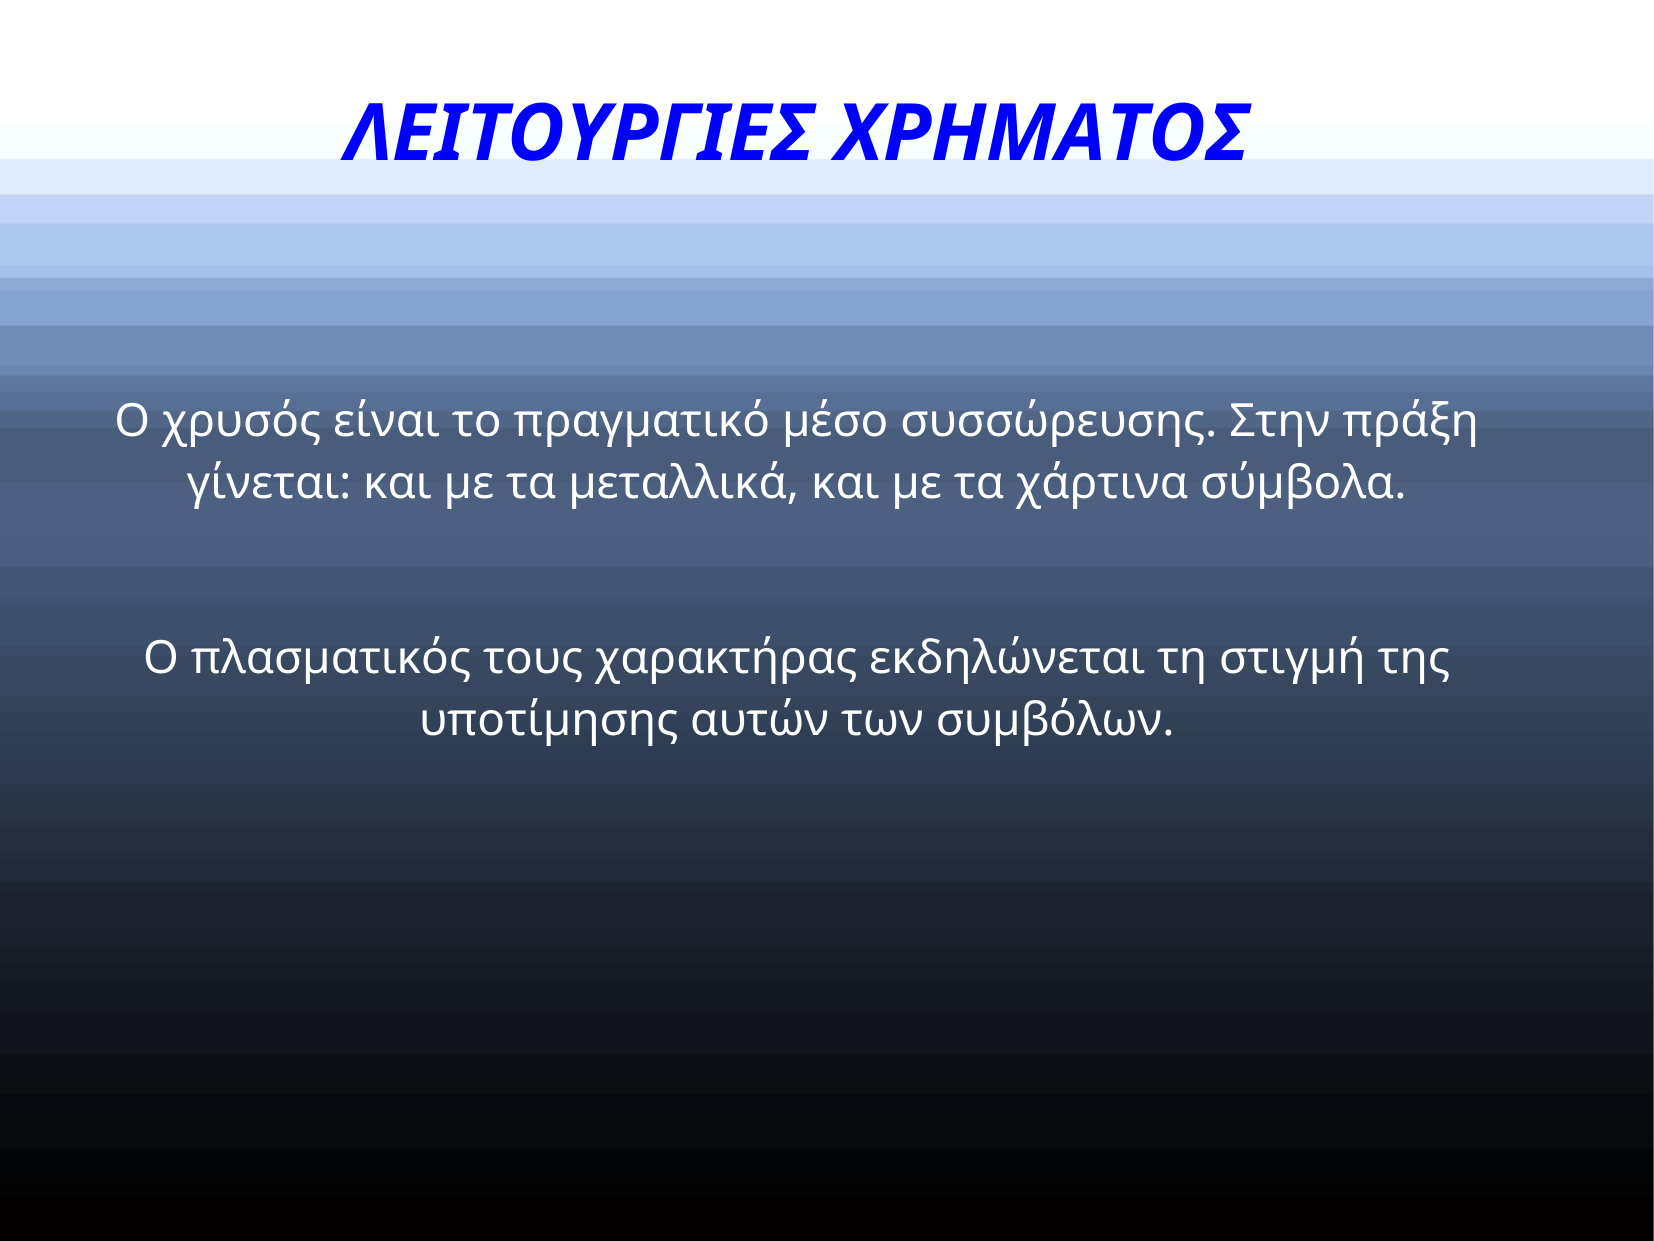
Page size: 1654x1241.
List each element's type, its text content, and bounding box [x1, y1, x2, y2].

title ΛΕΙΤΟΥΡΓΙΕΣ ΧΡΗΜΑΤΟΣ [79, 42, 1515, 220]
picture [0, 0, 1654, 1241]
list Ο χρυσός είναι το πραγματικό μέσο συσσώρευσης. Στην πράξη γίνεται: και με τα μεταλλικά, και με τα χάρτινα σύμβολα. Ο πλασματικός τους χαρακτήρας εκδηλώνεται τη στιγμή της υποτίμησης αυτών των συμβόλων. [79, 303, 1515, 938]
